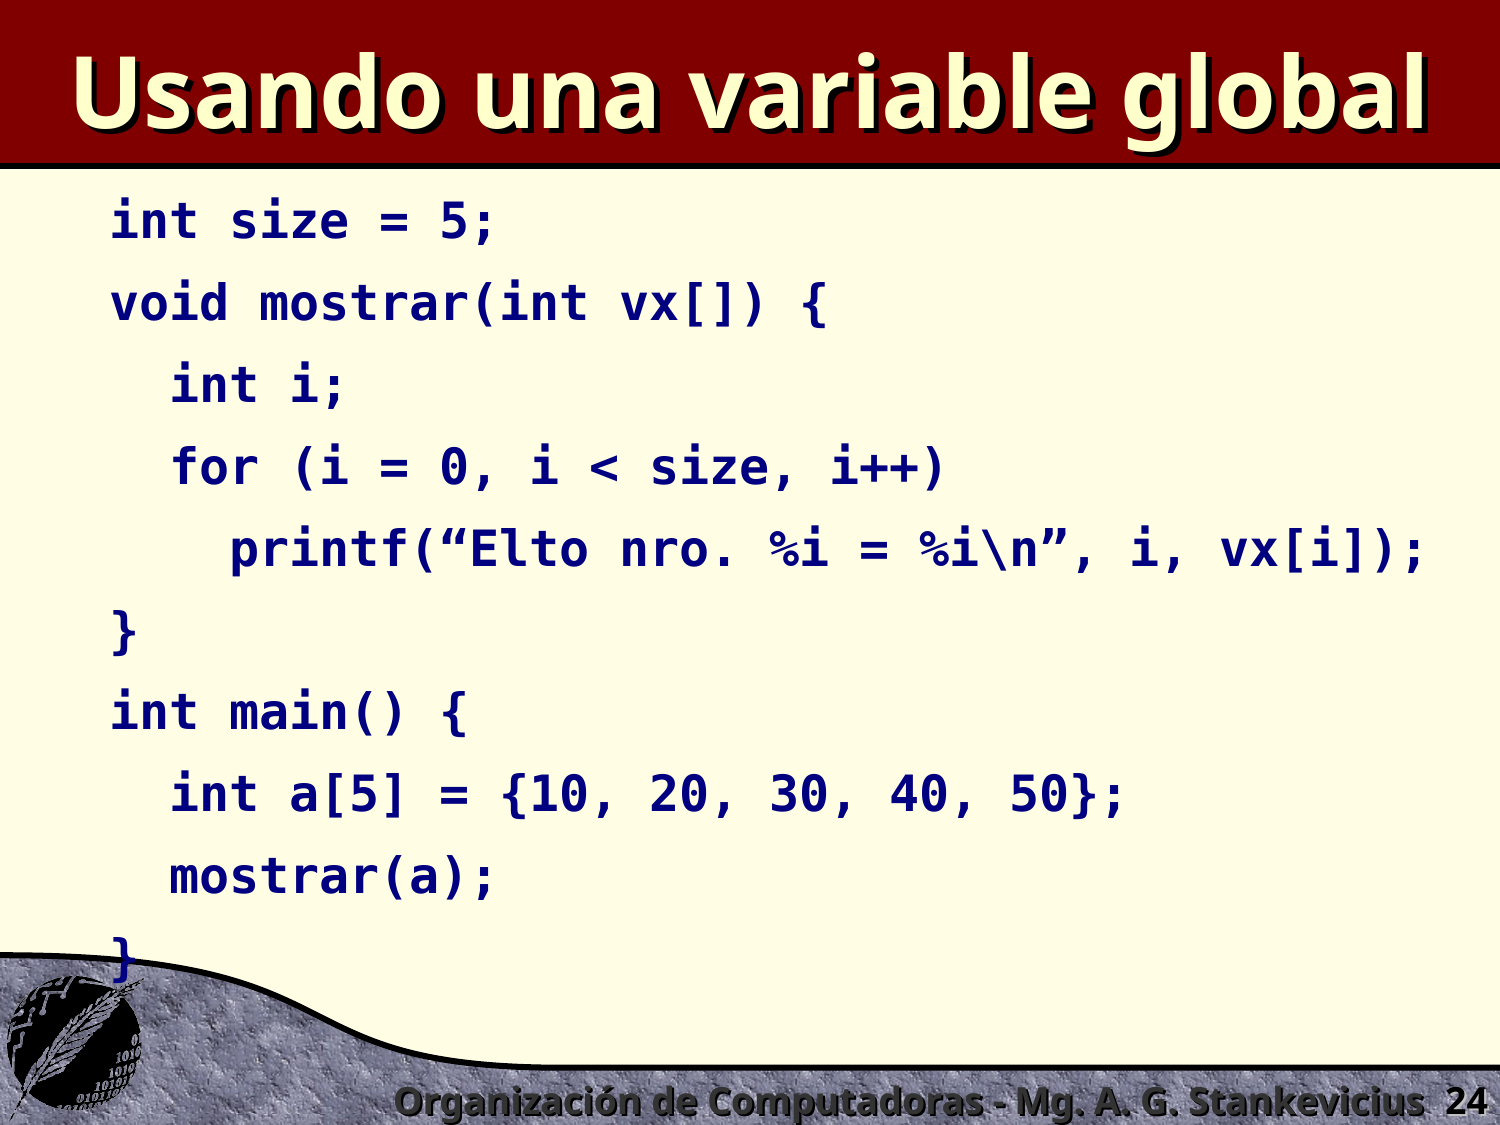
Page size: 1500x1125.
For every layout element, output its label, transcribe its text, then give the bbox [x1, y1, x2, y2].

picture [0, 959, 1500, 1125]
list int size = 5; void mostrar(int vx[]) { int i; for (i = 0, i < size, i++) printf(“Elto nro. %i = %i\n”, i, vx[i]); } int main() { int a[5] = {10, 20, 30, 40, 50}; mostrar(a); } [11, 192, 1486, 991]
picture [802, 1100, 806, 1110]
picture [448, 1100, 455, 1110]
picture [1058, 1100, 1065, 1110]
title Usando una variable global [15, 5, 1485, 160]
